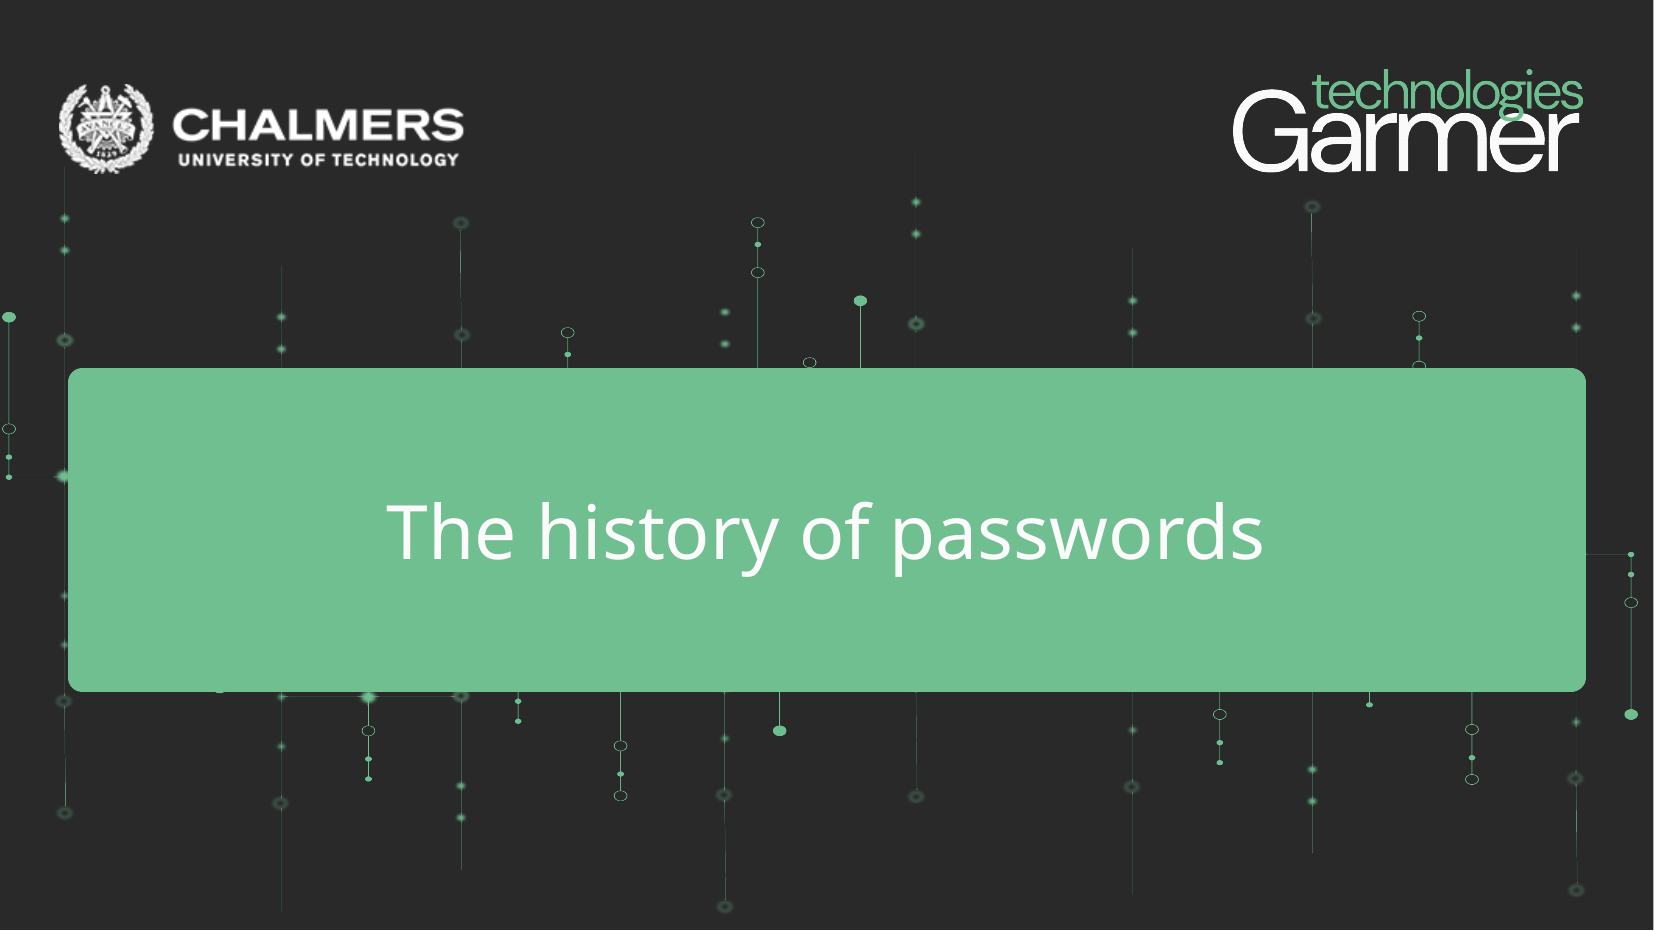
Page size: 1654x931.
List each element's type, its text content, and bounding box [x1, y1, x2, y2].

picture [0, 0, 1654, 928]
title The history of passwords [82, 382, 1571, 678]
